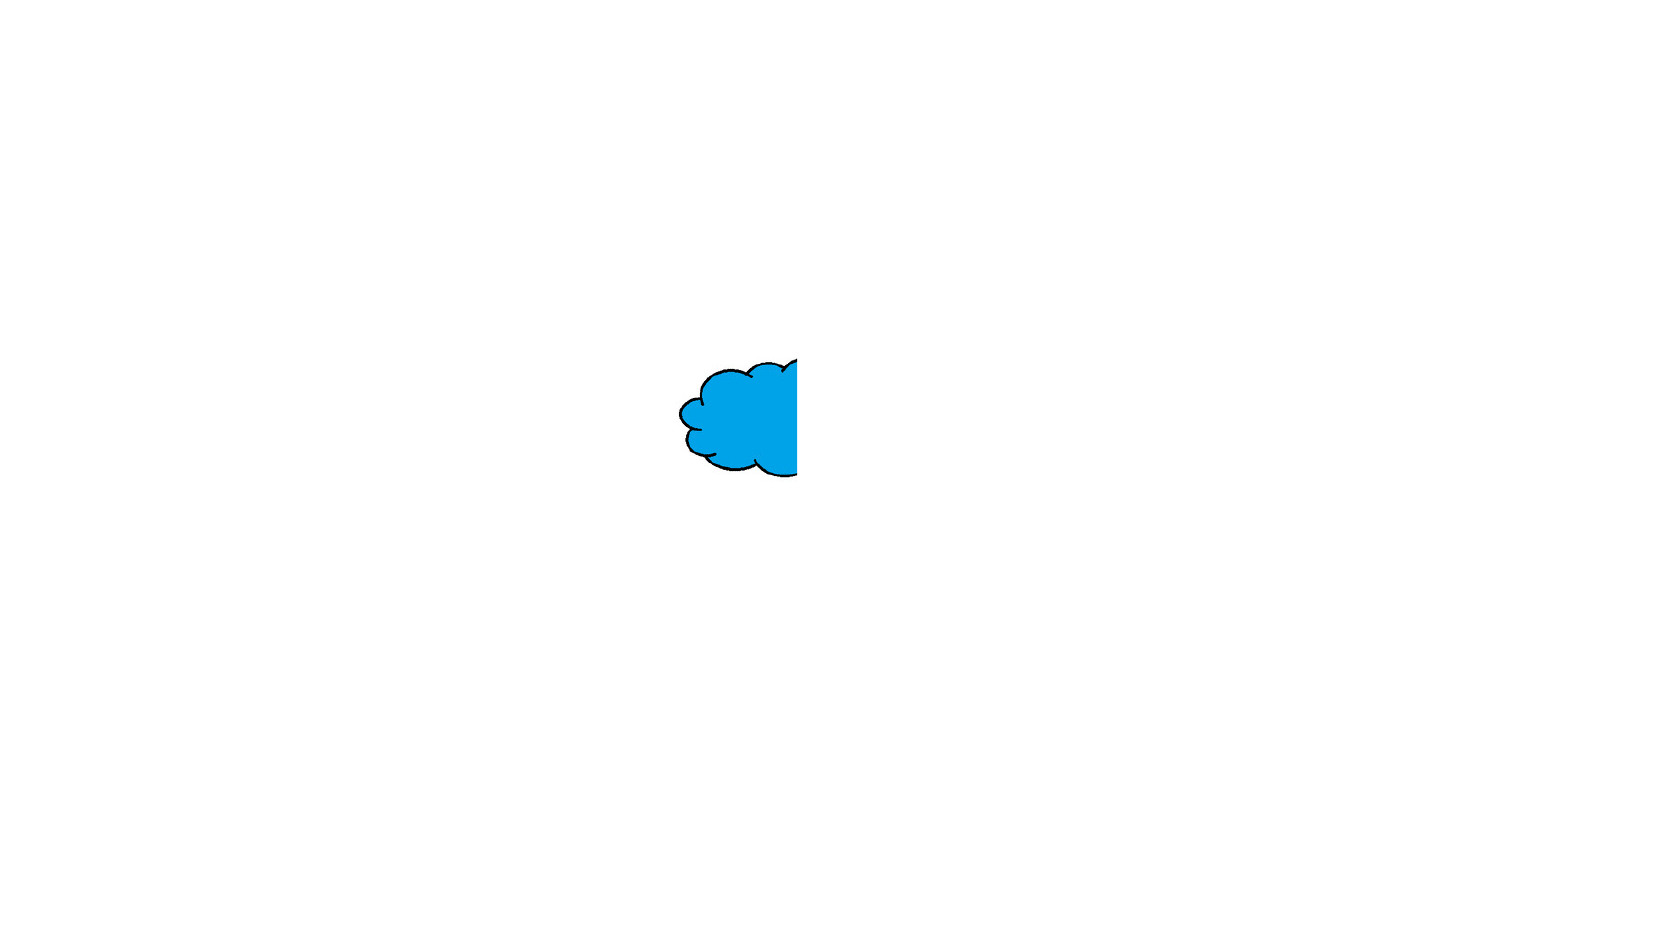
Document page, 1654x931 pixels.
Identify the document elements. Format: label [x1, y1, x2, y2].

picture [673, 354, 798, 493]
